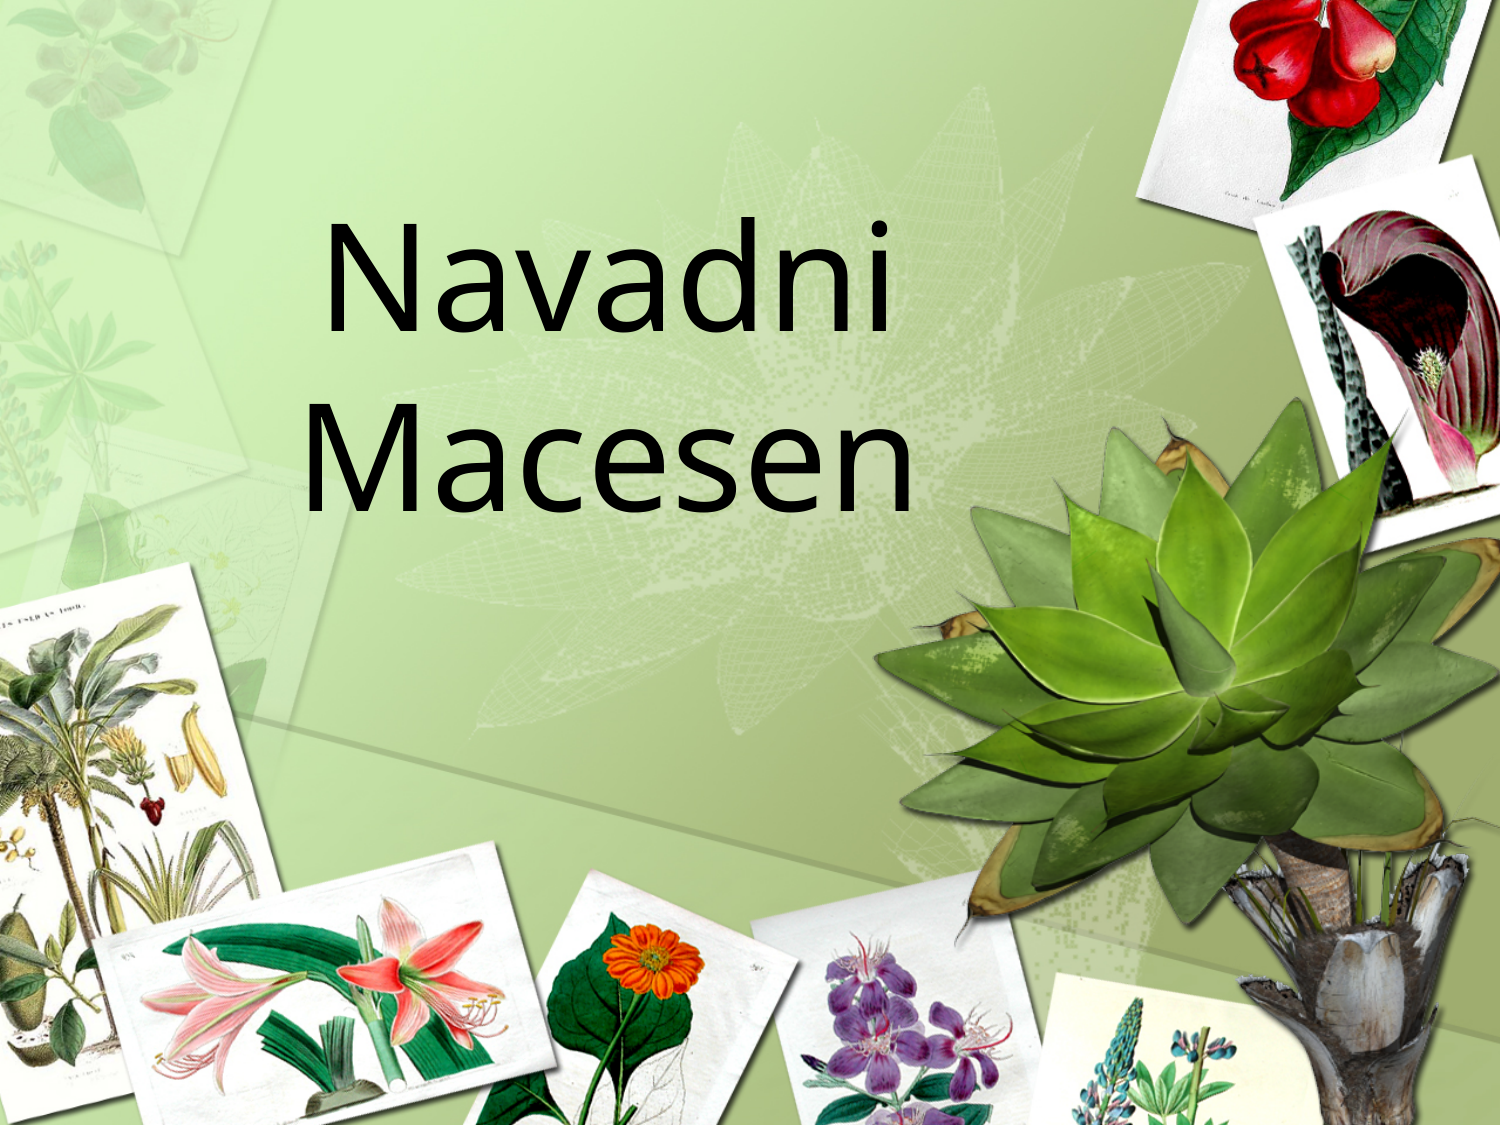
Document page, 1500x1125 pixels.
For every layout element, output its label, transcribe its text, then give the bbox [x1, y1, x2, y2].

title Navadni Macesen [0, 125, 1235, 598]
picture [0, 0, 1500, 1125]
